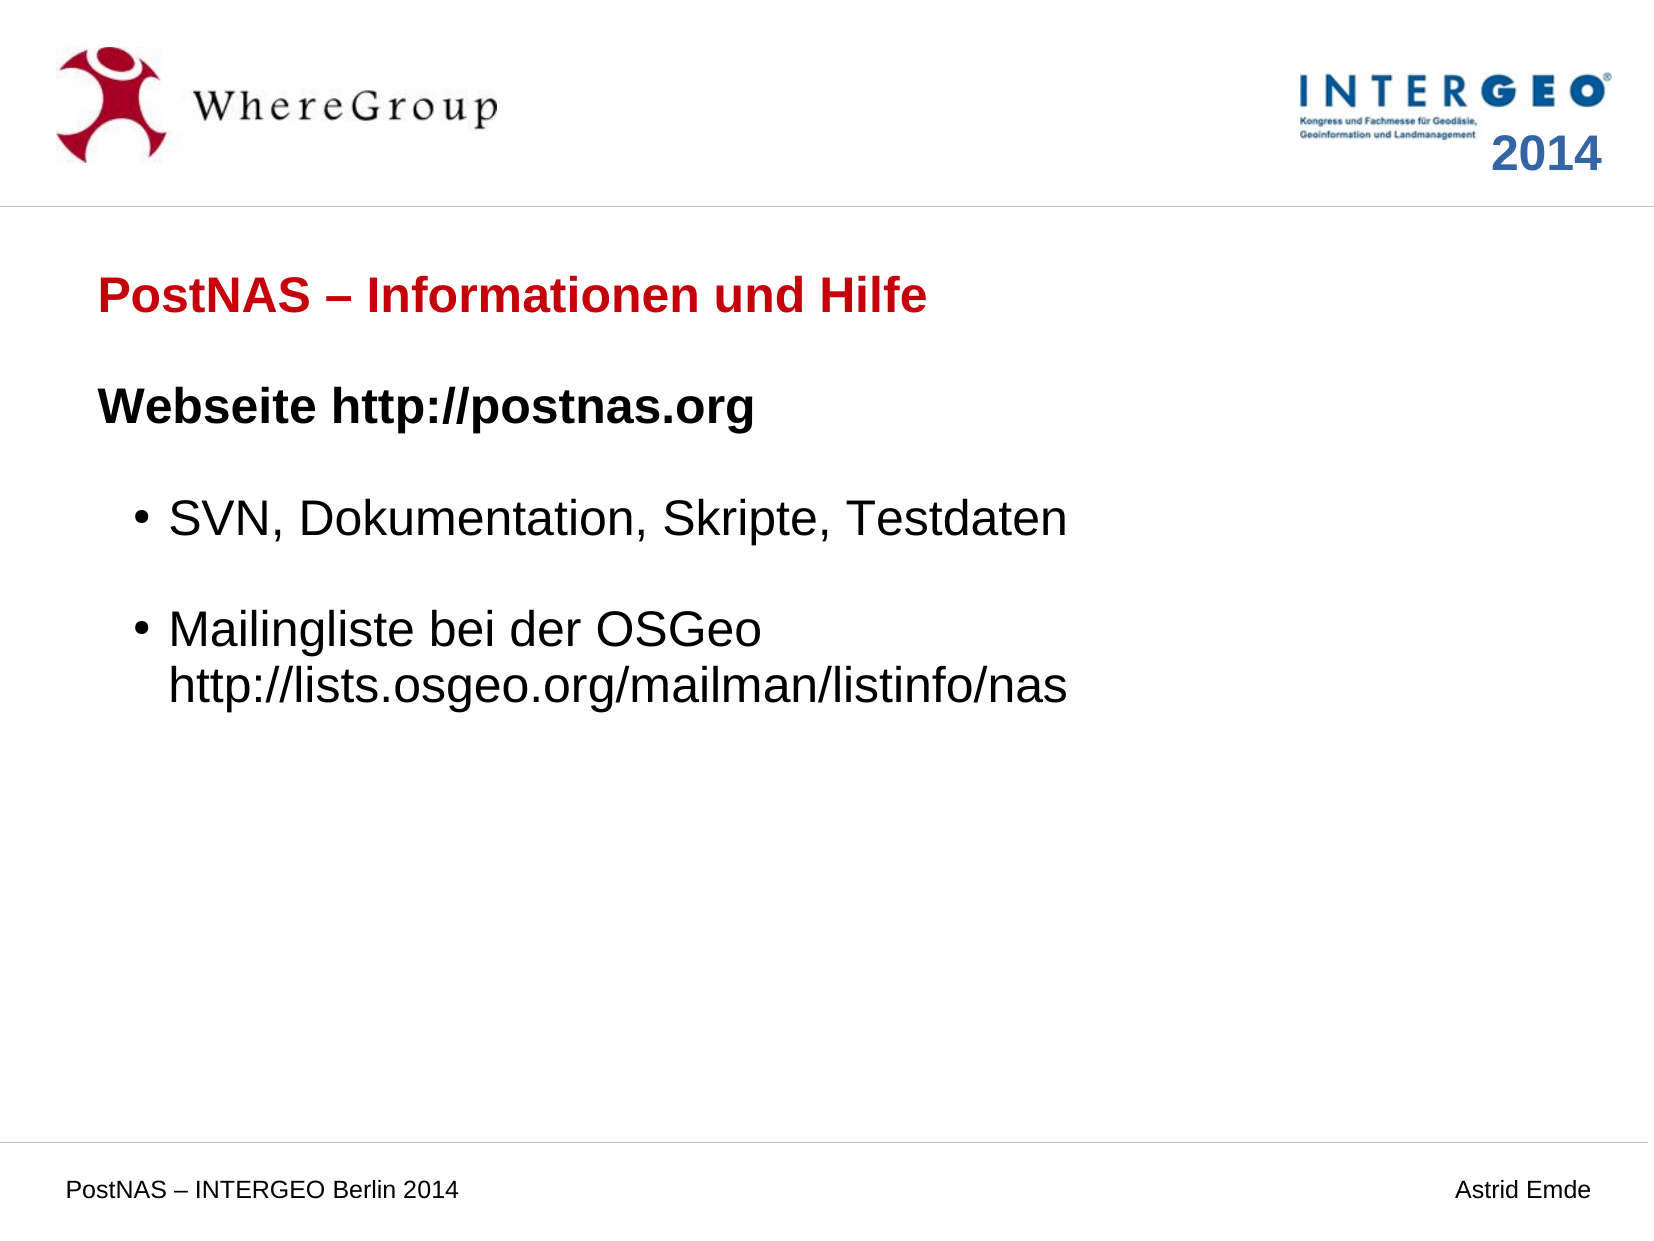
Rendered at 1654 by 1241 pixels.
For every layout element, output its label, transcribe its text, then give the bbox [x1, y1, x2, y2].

picture [1299, 29, 1613, 185]
text_box PostNAS – Informationen und Hilfe Webseite http://postnas.org SVN, Dokumentation, Skripte, Testdaten Mailingliste bei der OSGeo http://lists.osgeo.org/mailman/listinfo/nas [82, 259, 1595, 1087]
picture [56, 47, 497, 163]
